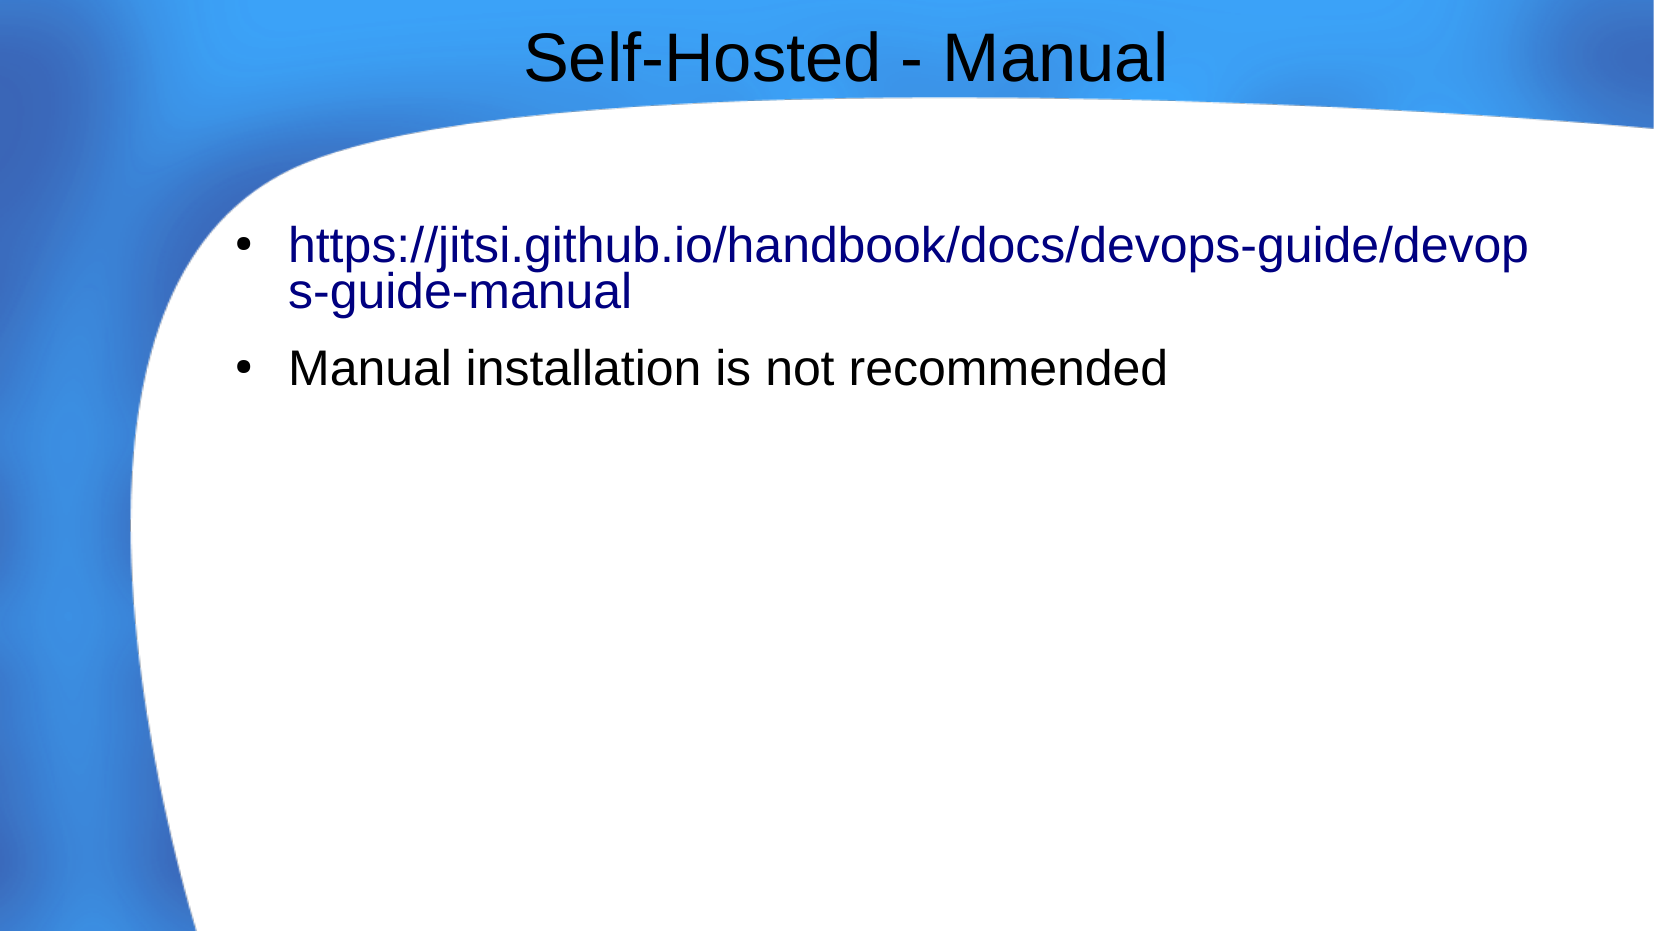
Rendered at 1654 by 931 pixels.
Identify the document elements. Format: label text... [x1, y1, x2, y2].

list https://jitsi.github.io/handbook/docs/devops-guide/devops-guide-manual Manual installation is not recommended [217, 217, 1531, 758]
picture [0, 0, 1654, 931]
title Self-Hosted - Manual [101, 0, 1591, 136]
